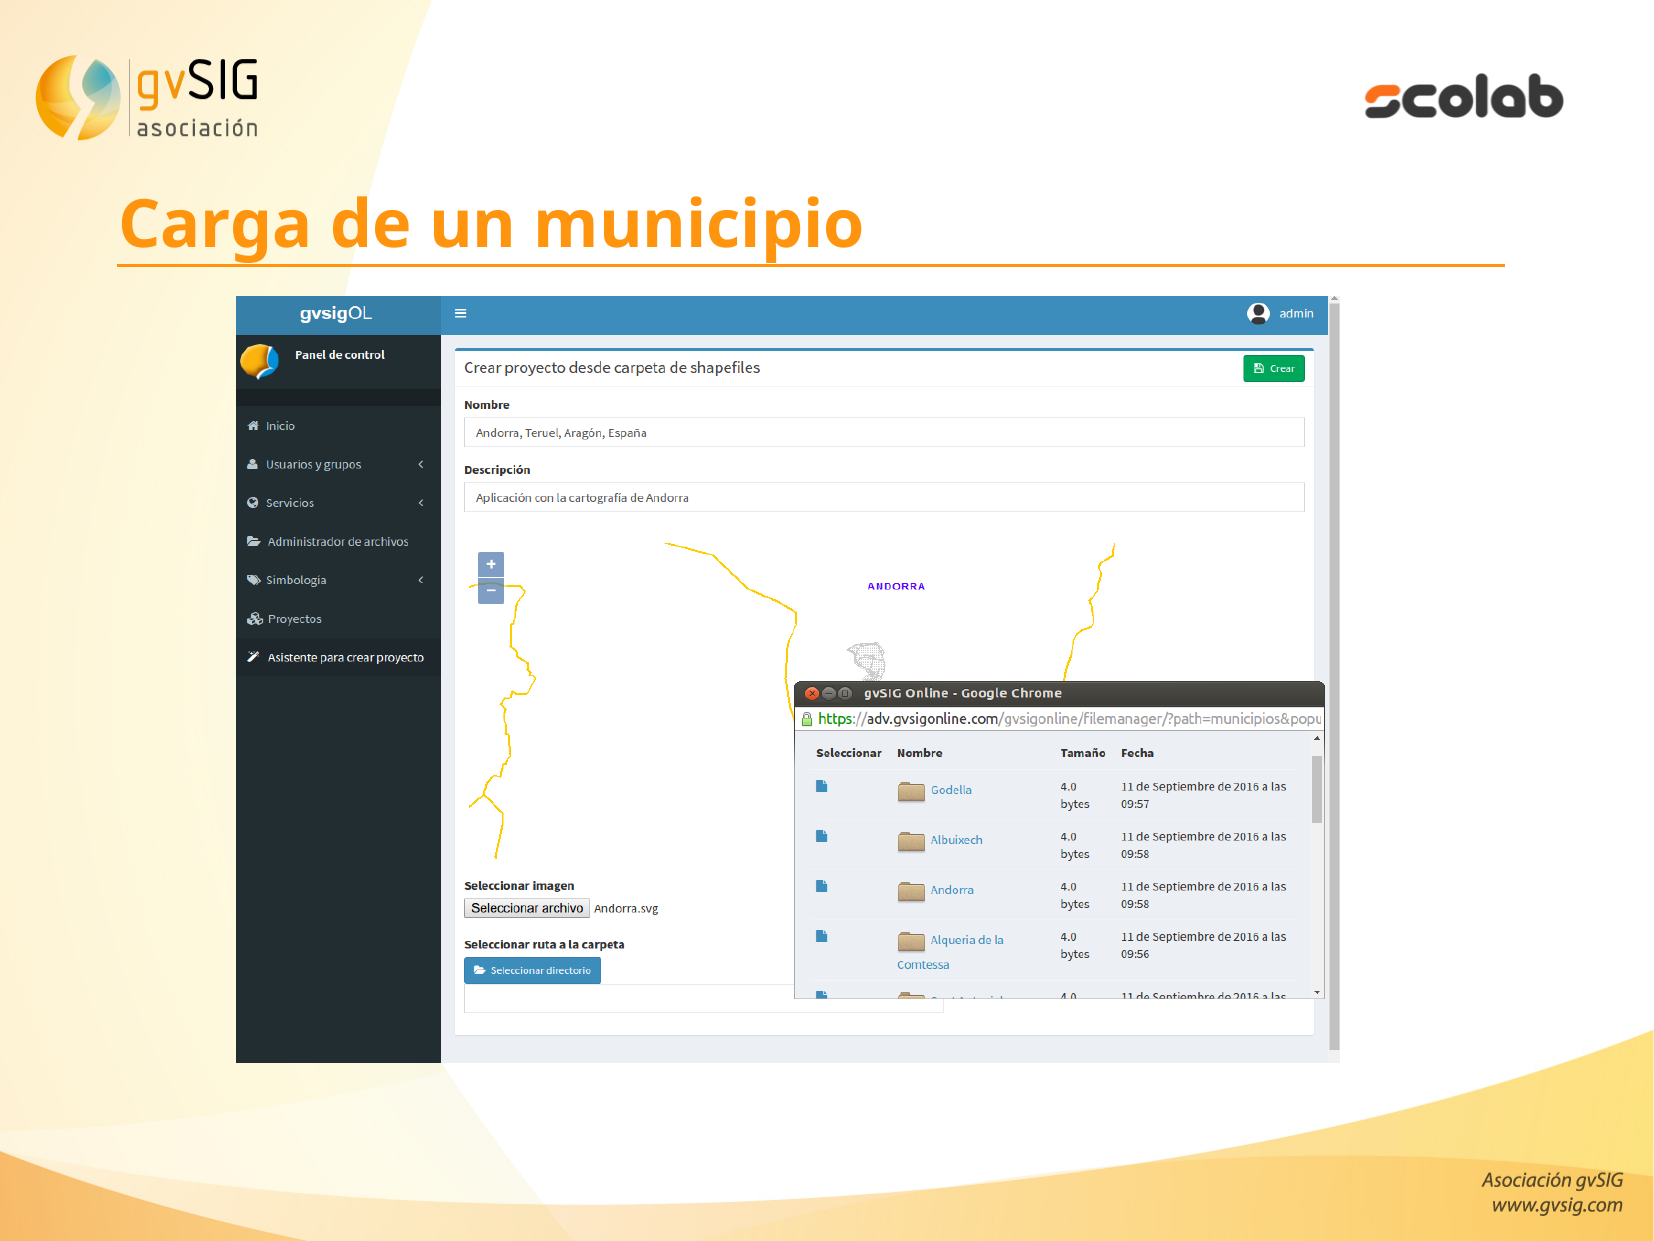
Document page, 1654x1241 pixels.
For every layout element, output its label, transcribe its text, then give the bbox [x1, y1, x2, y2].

title Carga de un municipio [118, 117, 1607, 325]
picture [0, 0, 1654, 1241]
